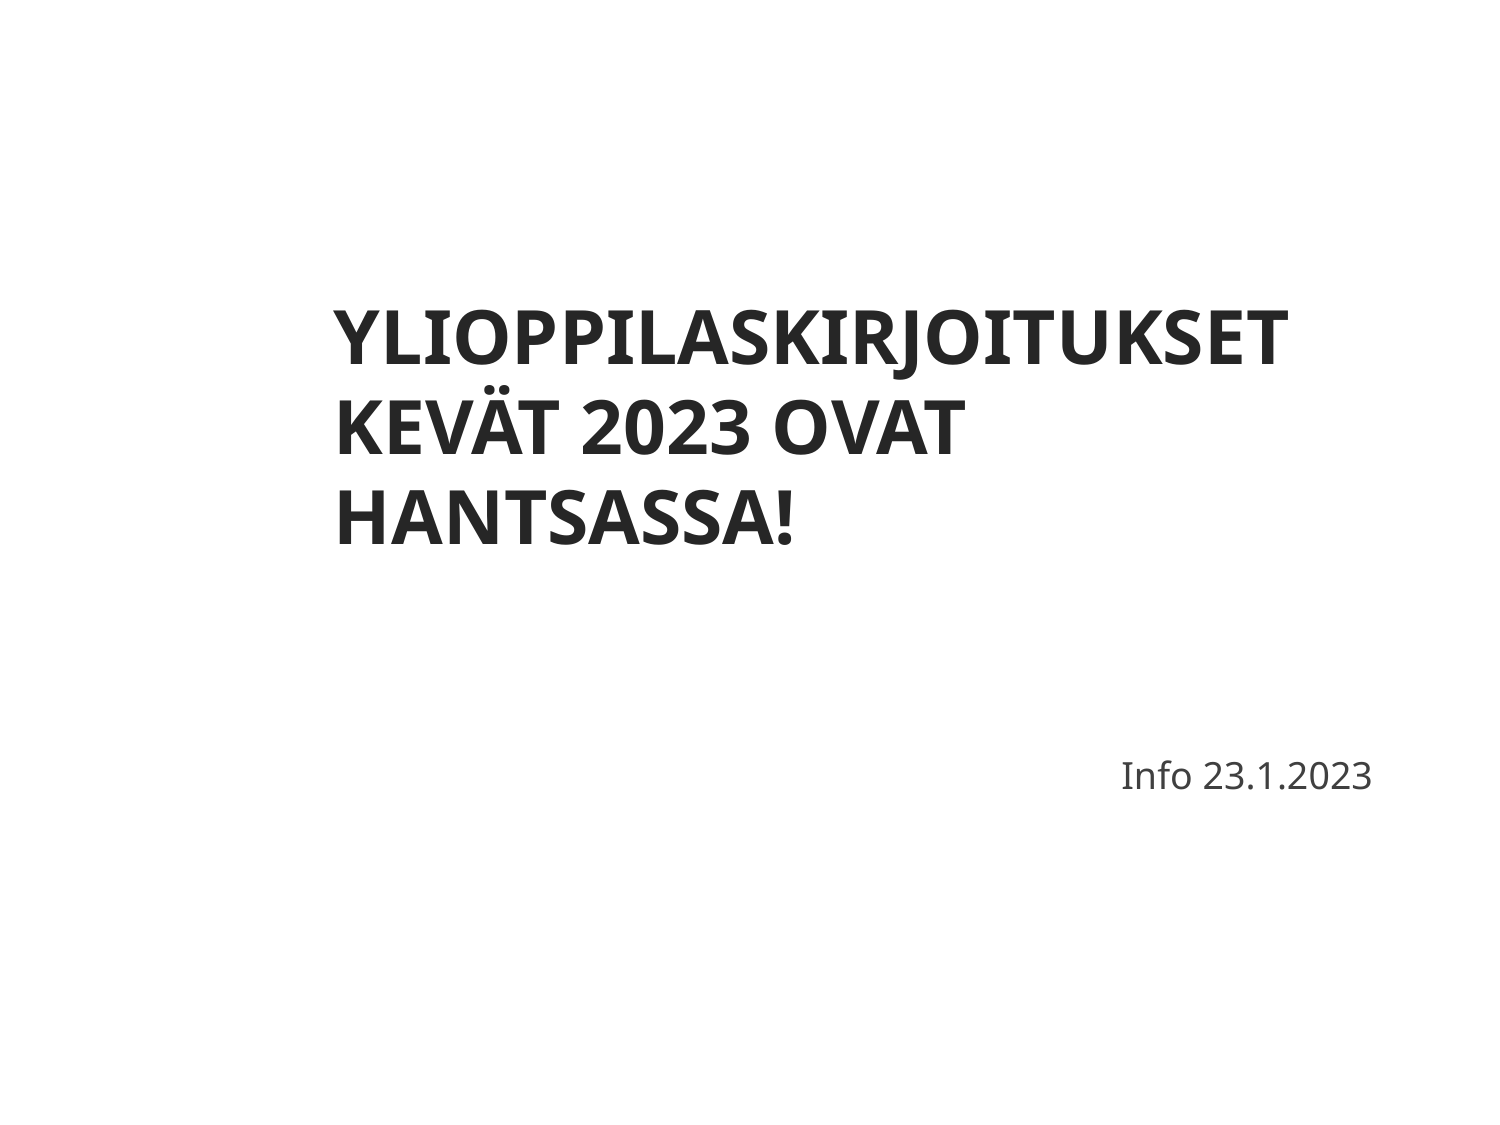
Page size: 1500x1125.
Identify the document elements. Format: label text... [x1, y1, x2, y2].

list Info 23.1.2023 [318, 349, 1400, 970]
title YLIOPPILASKIRJOITUKSET KEVÄT 2023 OVAT HANTSASSA! [318, 102, 1400, 349]
